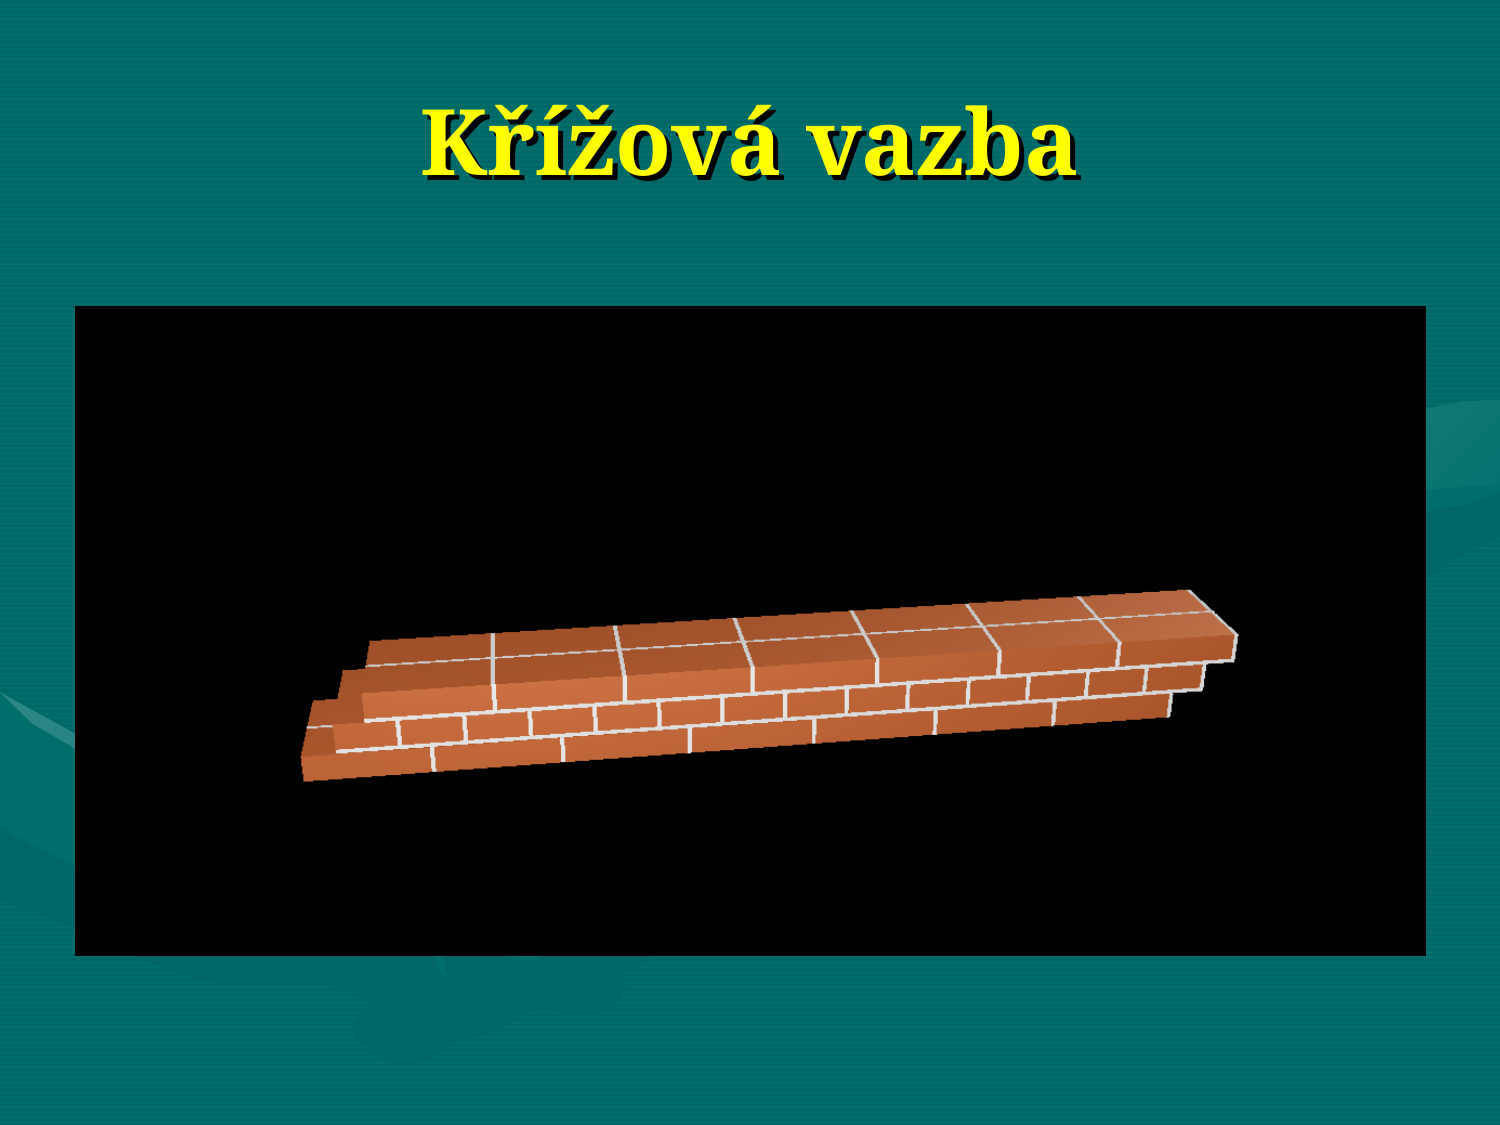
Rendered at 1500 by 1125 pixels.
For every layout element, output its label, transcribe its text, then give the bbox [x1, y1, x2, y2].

title Křížová vazba [75, 45, 1426, 233]
picture [75, 306, 1426, 956]
